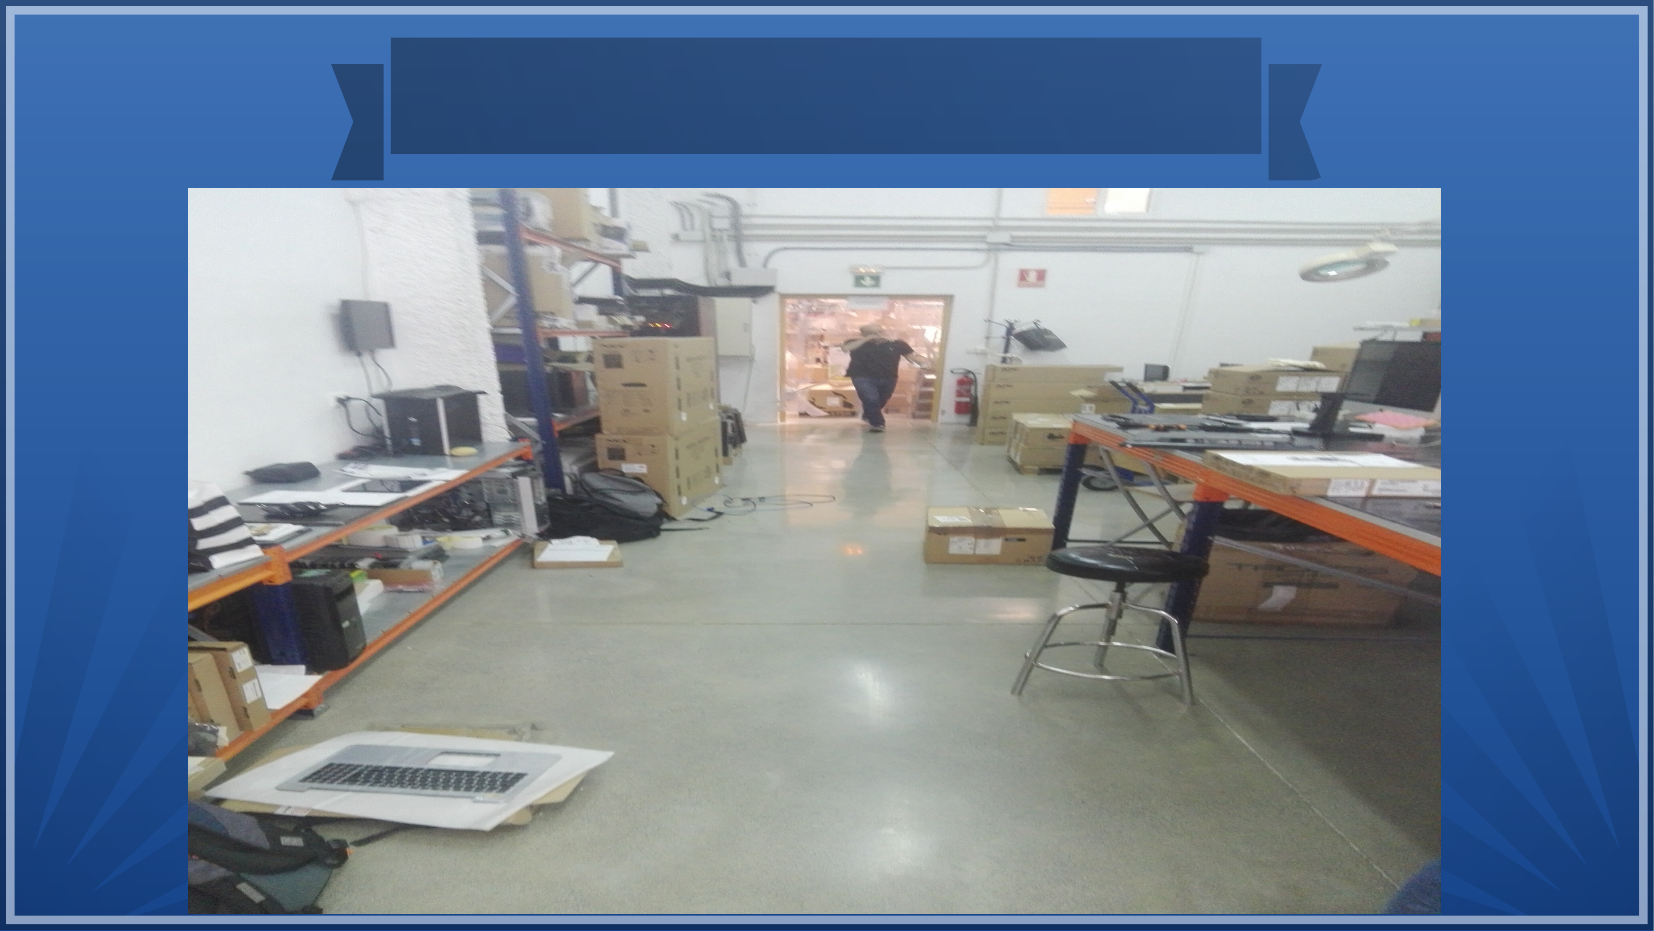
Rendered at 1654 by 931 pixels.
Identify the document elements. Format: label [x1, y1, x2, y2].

picture [188, 188, 1441, 914]
